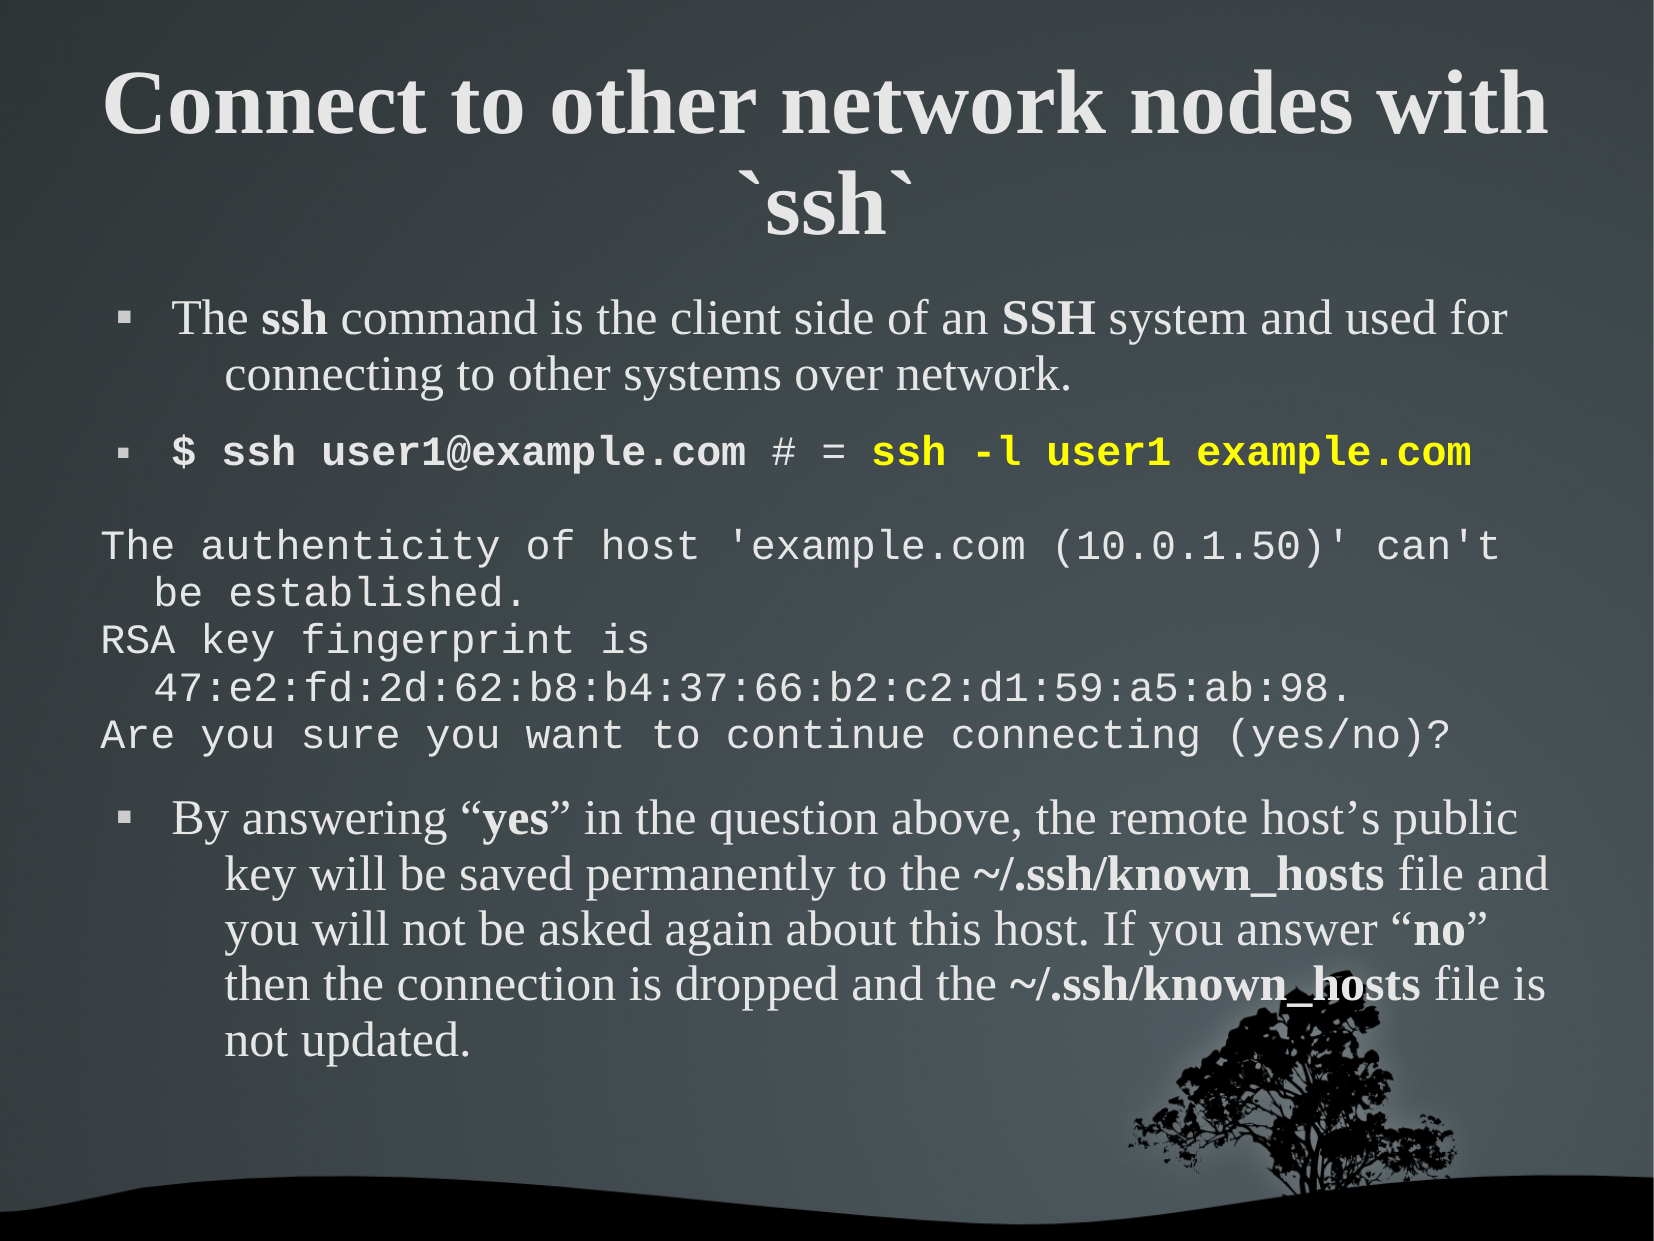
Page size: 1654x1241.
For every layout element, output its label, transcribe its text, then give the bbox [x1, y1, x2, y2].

picture [0, 0, 1654, 1241]
list The ssh command is the client side of an SSH system and used for connecting to other systems over network. $ ssh user1@example.com # = ssh -l user1 example.com The authenticity of host 'example.com (10.0.1.50)' can't be established. RSA key fingerprint is 47:e2:fd:2d:62:b8:b4:37:66:b2:c2:d1:59:a5:ab:98. Are you sure you want to continue connecting (yes/no)? By answering “yes” in the question above, the remote host’s public key will be saved permanently to the ~/.ssh/known_hosts file and you will not be asked again about this host. If you answer “no” then the connection is dropped and the ~/.ssh/known_hosts file is not updated. [82, 290, 1571, 1136]
title Connect to other network nodes with `ssh` [82, 33, 1571, 273]
